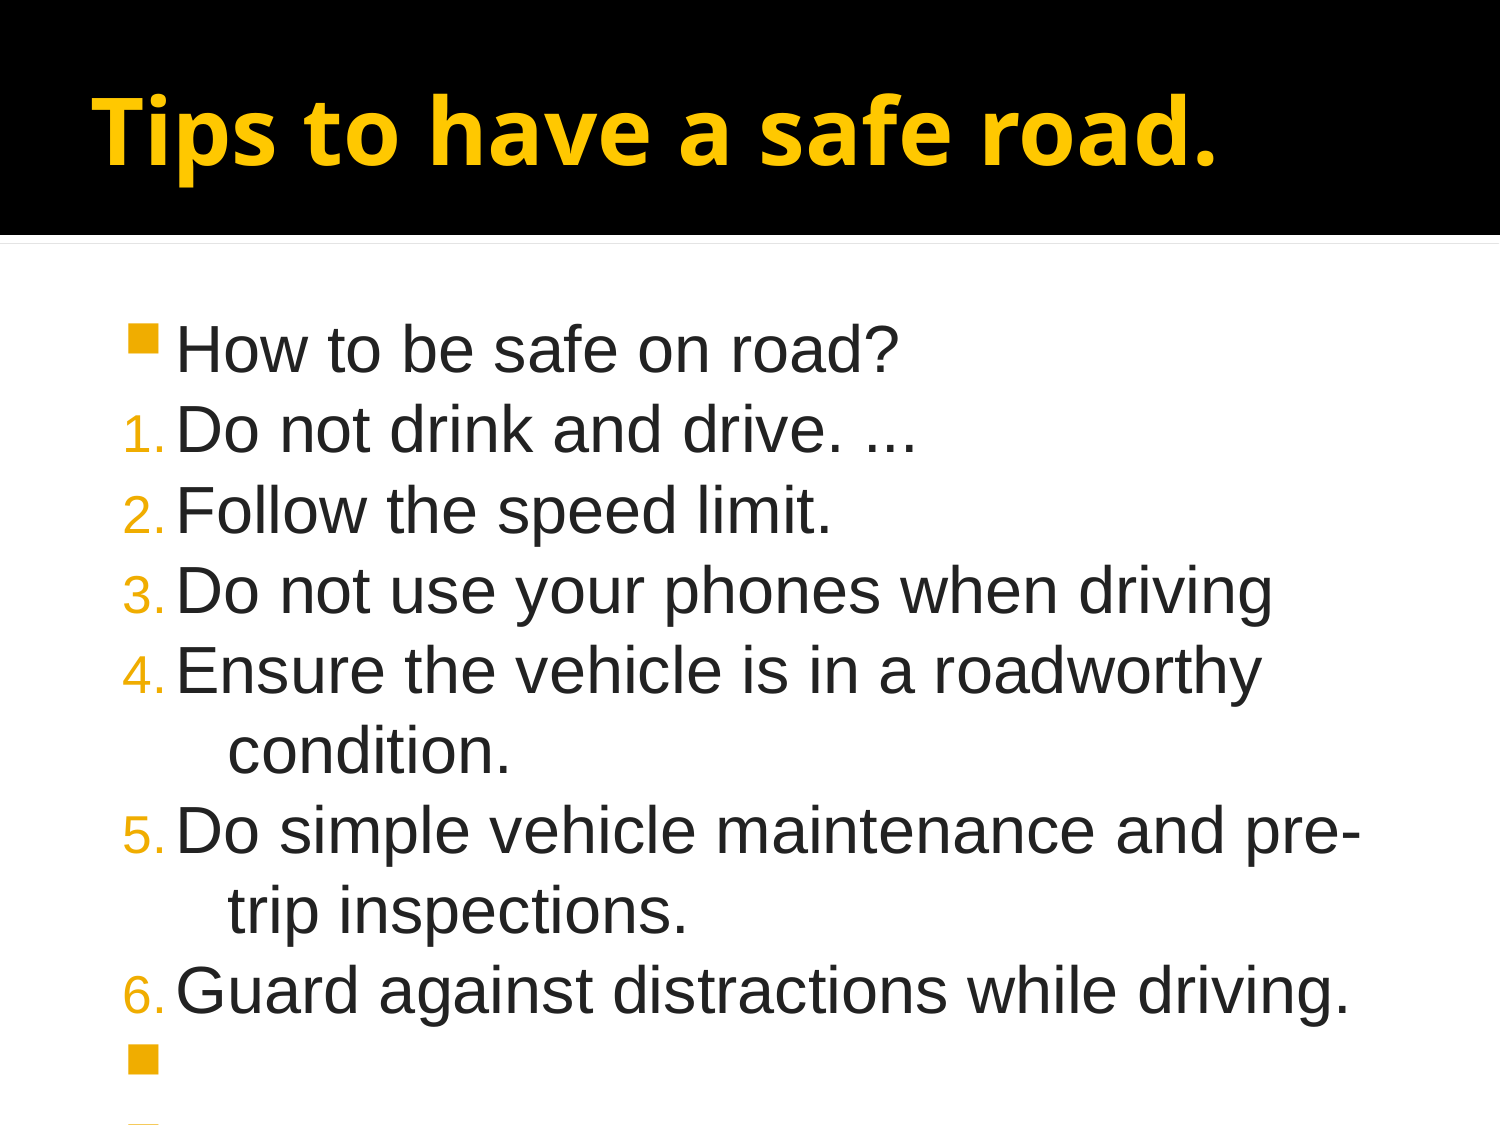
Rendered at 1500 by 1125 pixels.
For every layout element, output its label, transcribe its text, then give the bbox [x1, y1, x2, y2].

title Tips to have a safe road. [75, 25, 1426, 232]
list How to be safe on road? Do not drink and drive. ... Follow the speed limit. Do not use your phones when driving Ensure the vehicle is in a roadworthy condition. Do simple vehicle maintenance and pre-trip inspections. Guard against distractions while driving. [75, 291, 1426, 1051]
